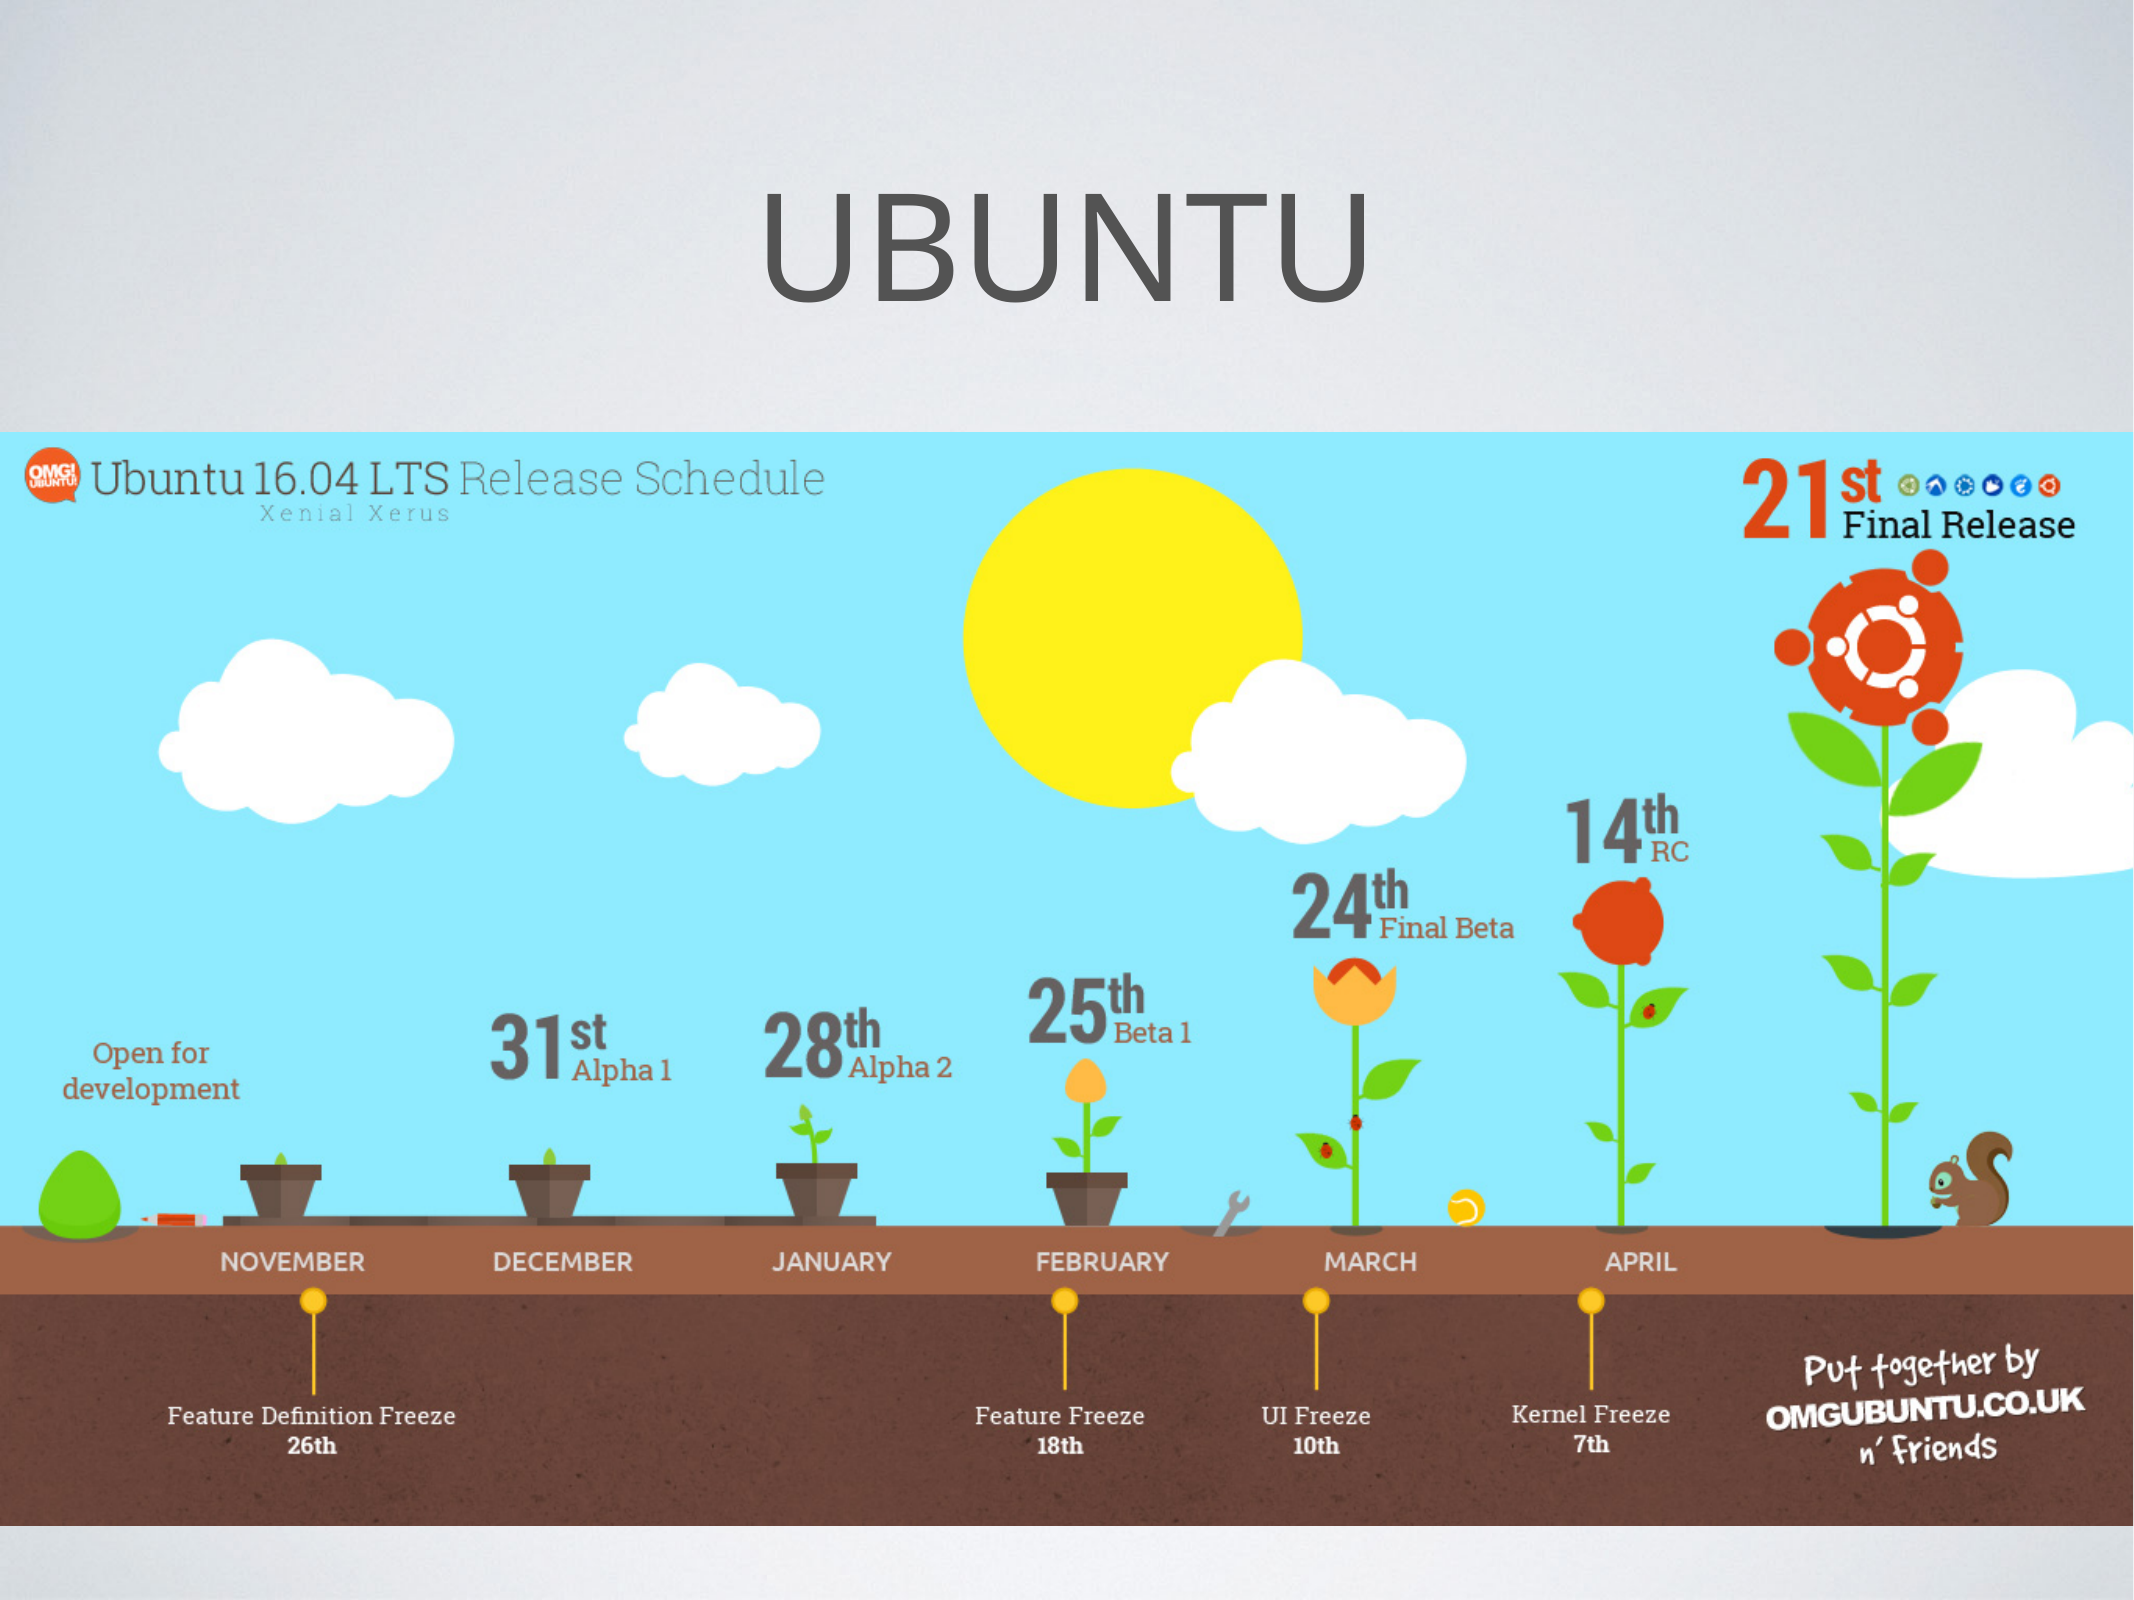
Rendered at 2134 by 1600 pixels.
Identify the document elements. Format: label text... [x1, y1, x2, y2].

picture [0, 0, 2134, 1600]
title UBUNTU [58, 41, 2075, 432]
